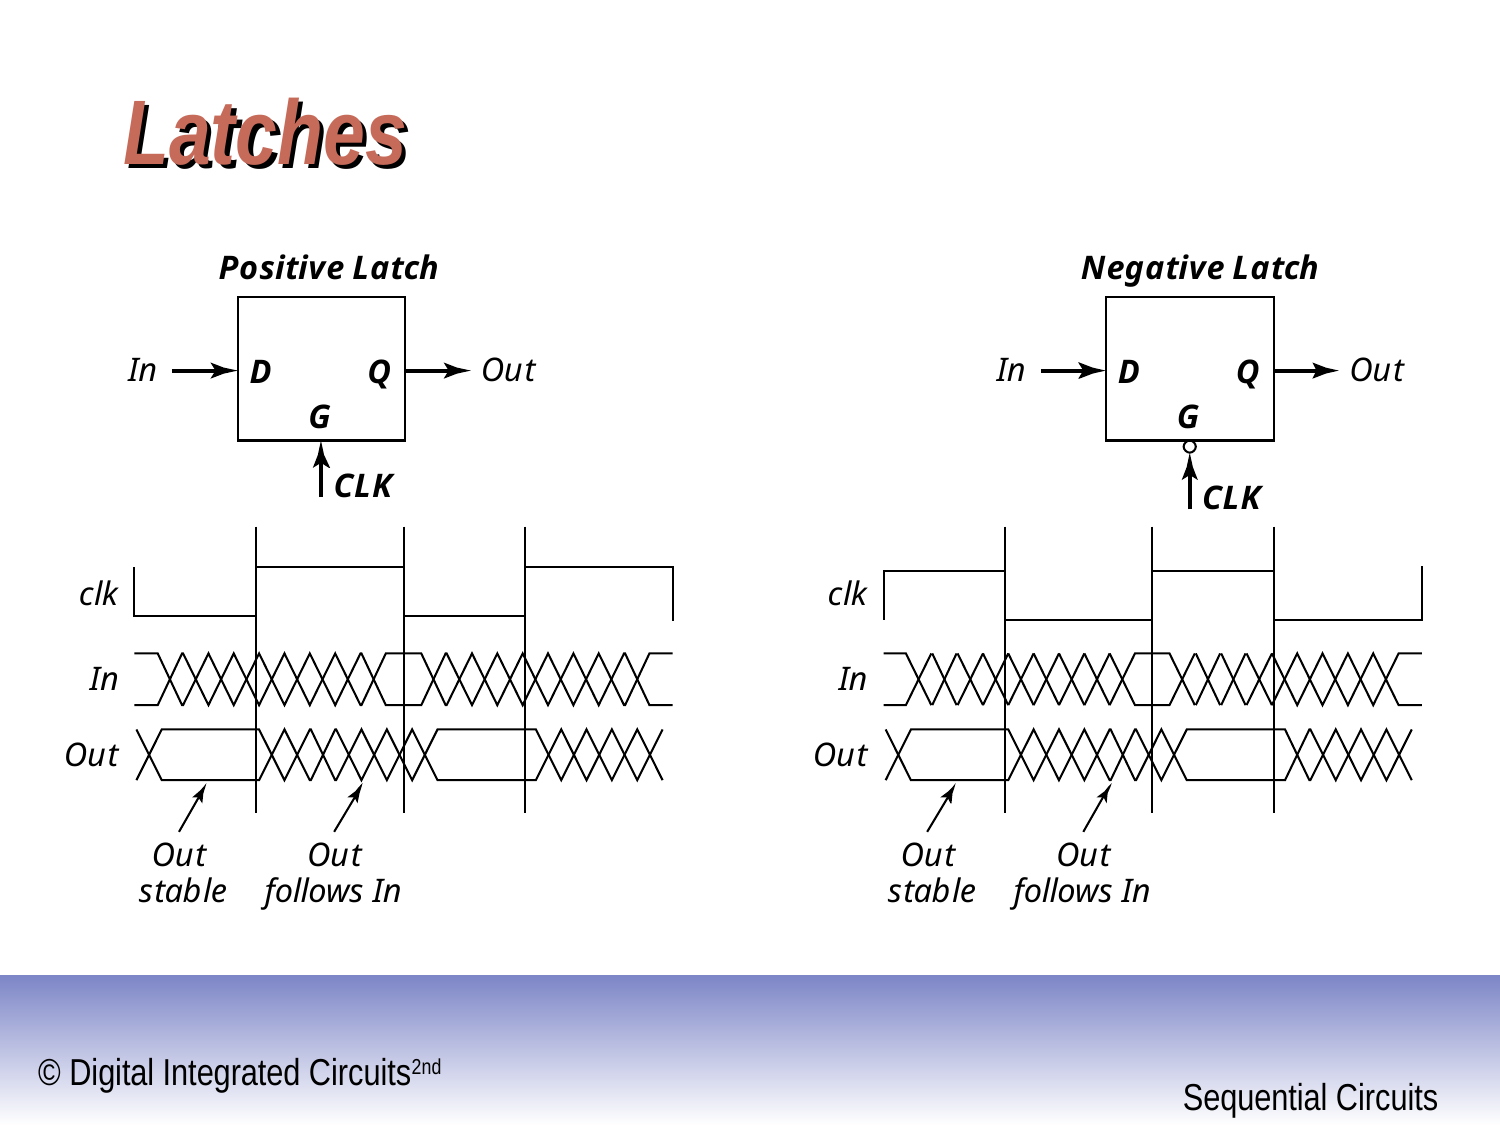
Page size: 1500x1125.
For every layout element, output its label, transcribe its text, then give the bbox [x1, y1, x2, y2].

picture [62, 249, 1426, 920]
title Latches [108, 65, 1384, 190]
